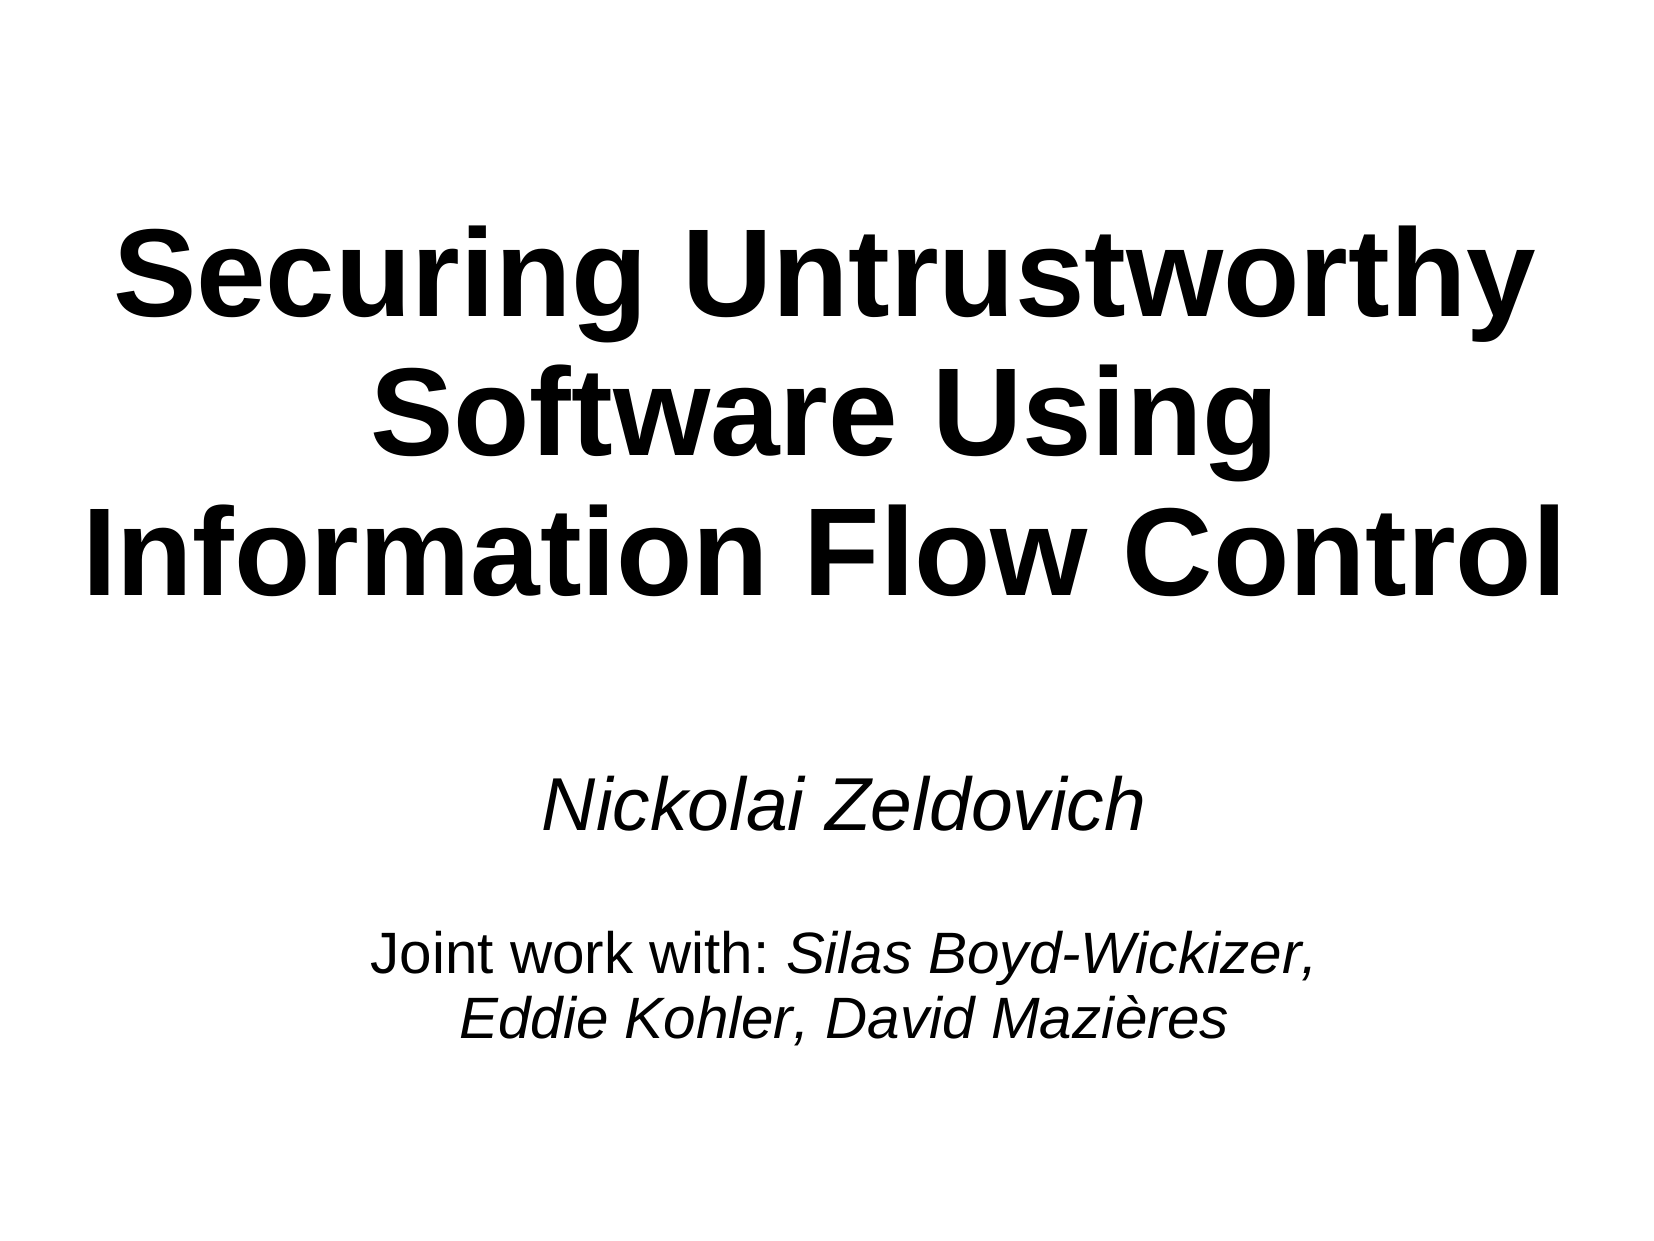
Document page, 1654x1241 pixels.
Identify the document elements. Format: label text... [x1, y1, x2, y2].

subtitle Nickolai Zeldovich Joint work with: Silas Boyd-Wickizer, Eddie Kohler, David Mazières [82, 712, 1571, 1102]
title Securing Untrustworthy Software Using Information Flow Control [0, 75, 1651, 751]
